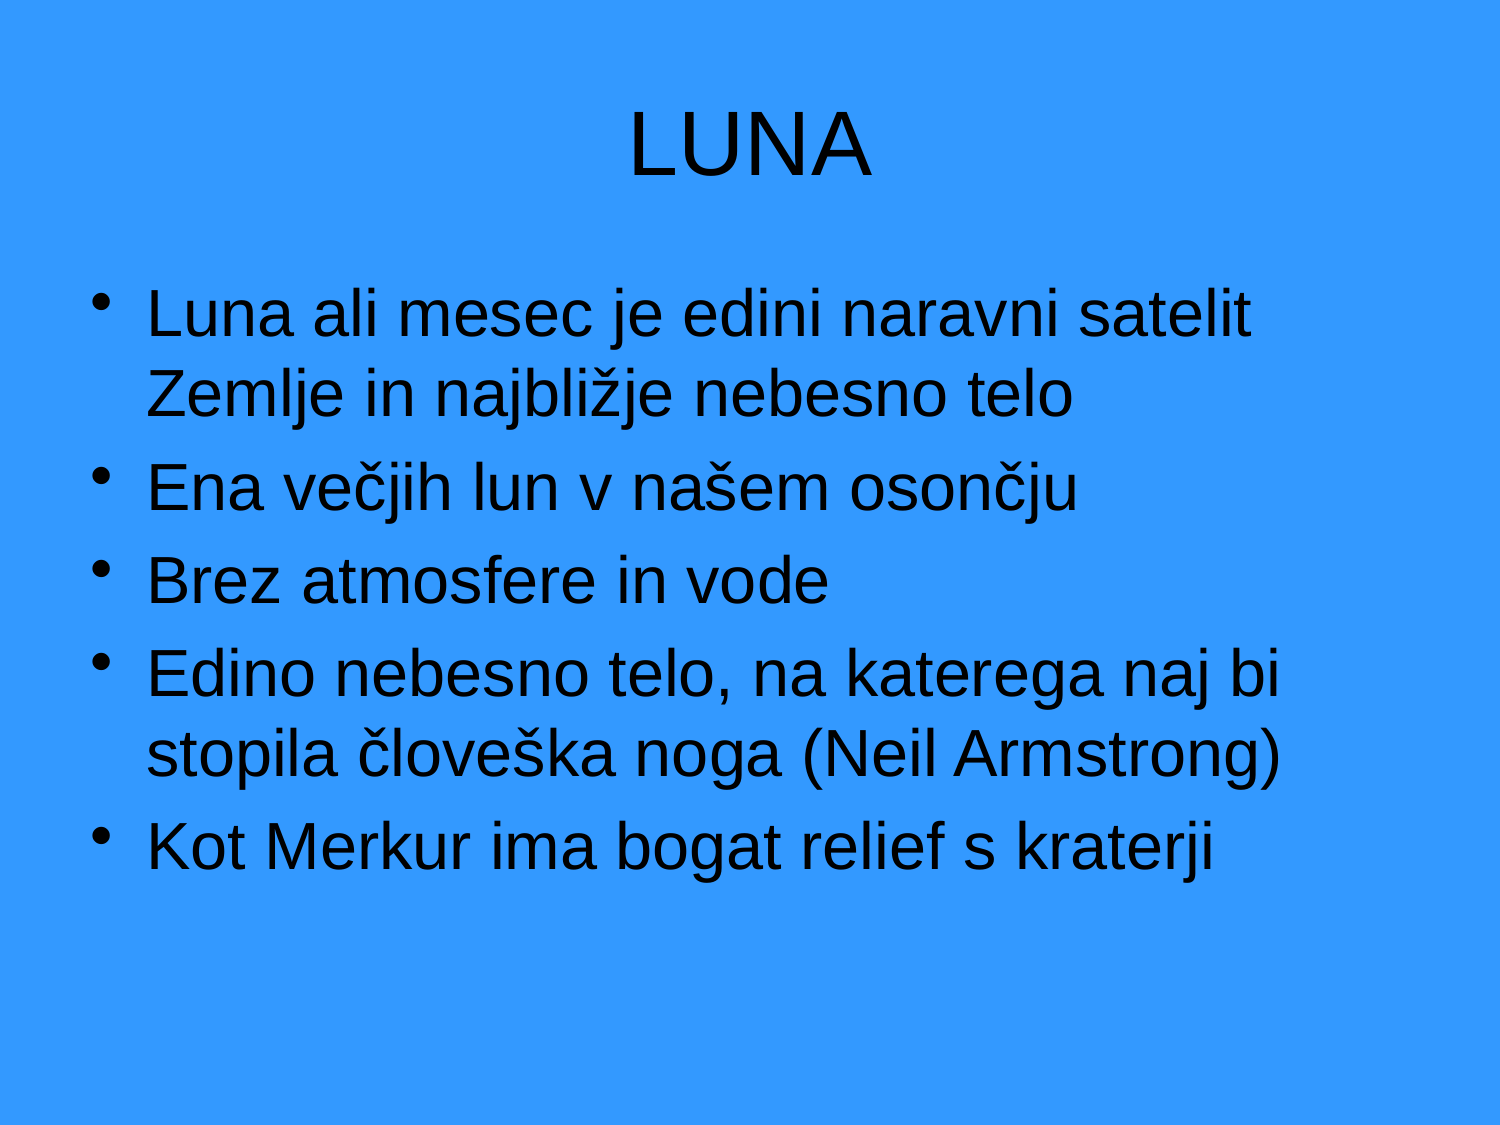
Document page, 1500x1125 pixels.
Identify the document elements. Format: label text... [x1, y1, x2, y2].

title LUNA [75, 45, 1425, 233]
list Luna ali mesec je edini naravni satelit Zemlje in najbližje nebesno telo Ena večjih lun v našem osončju Brez atmosfere in vode Edino nebesno telo, na katerega naj bi stopila človeška noga (Neil Armstrong) Kot Merkur ima bogat relief s kraterji [75, 262, 1425, 1005]
